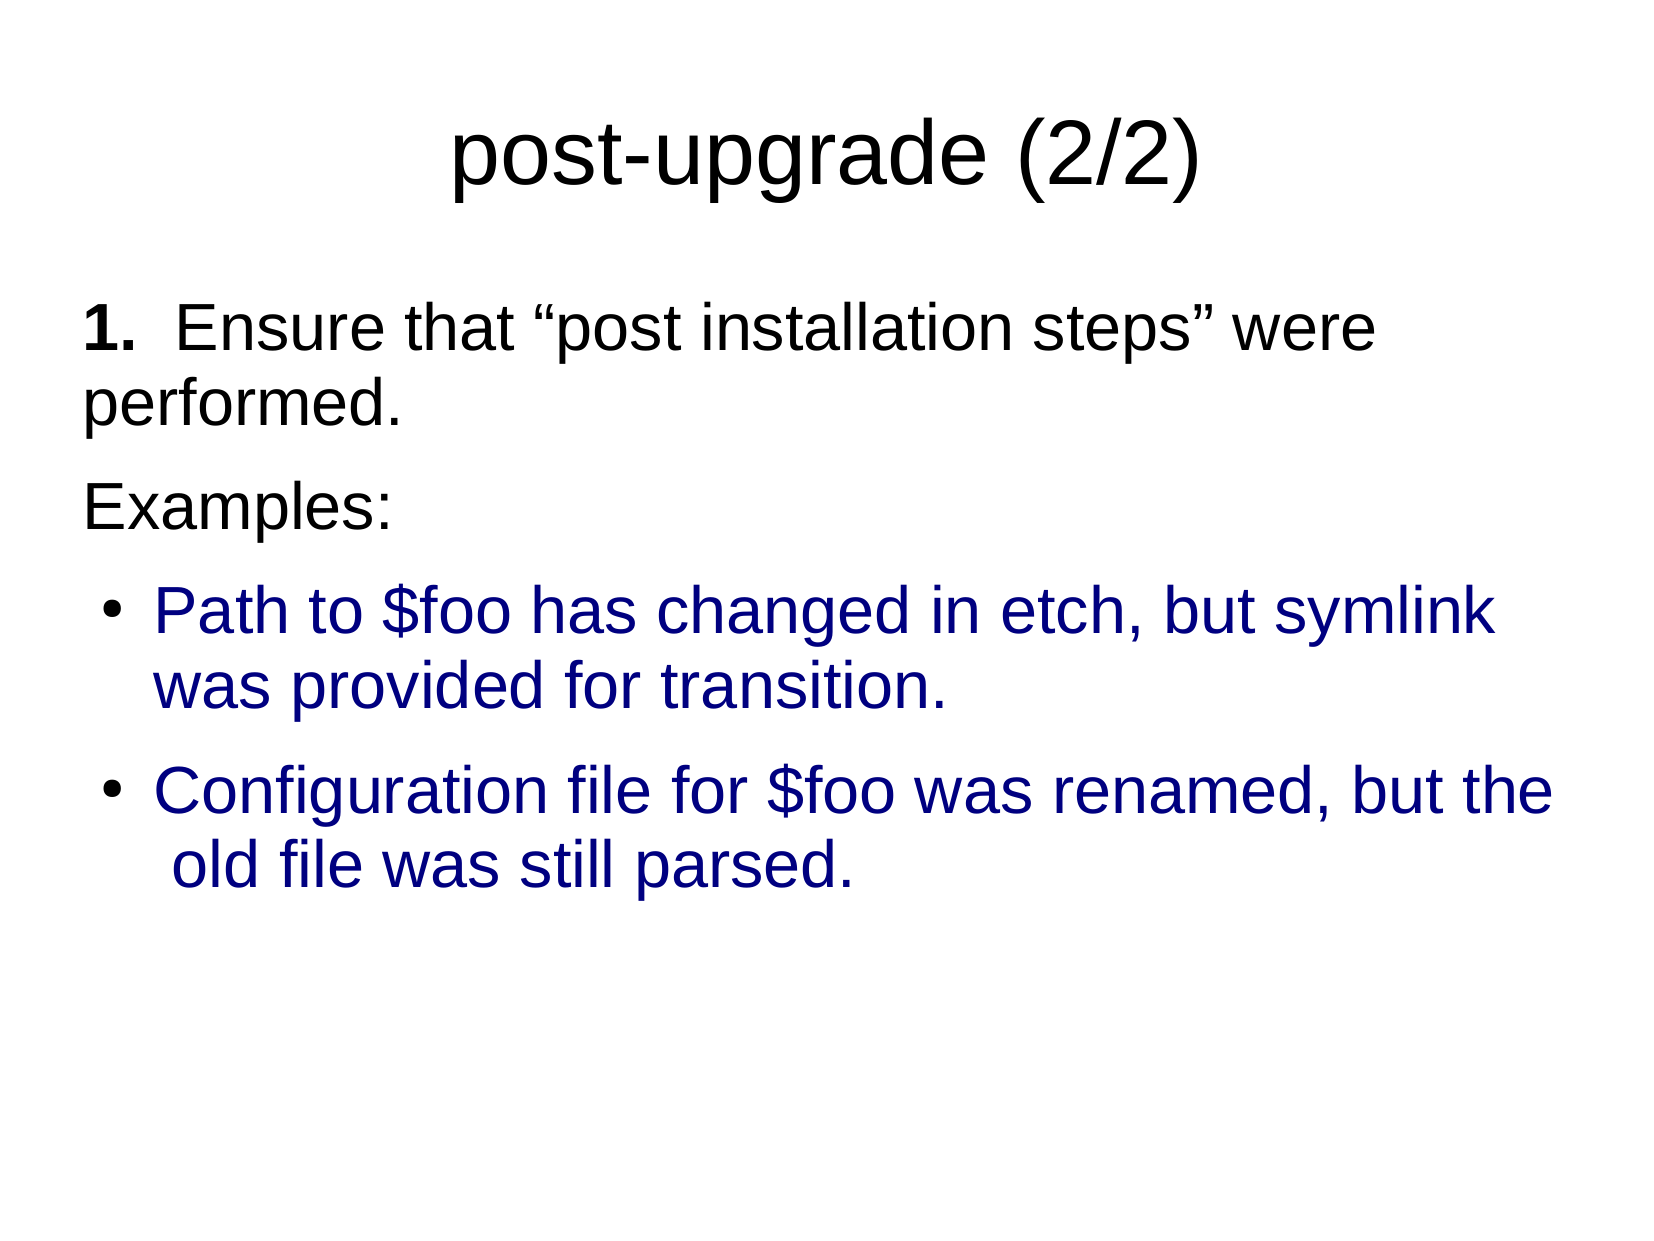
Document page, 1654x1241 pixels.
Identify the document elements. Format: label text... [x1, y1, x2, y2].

list 1. Ensure that “post installation steps” were performed. Examples: Path to $foo has changed in etch, but symlink was provided for transition. Configuration file for $foo was renamed, but the old file was still parsed. [82, 290, 1571, 1109]
title post-upgrade (2/2) [82, 56, 1571, 250]
